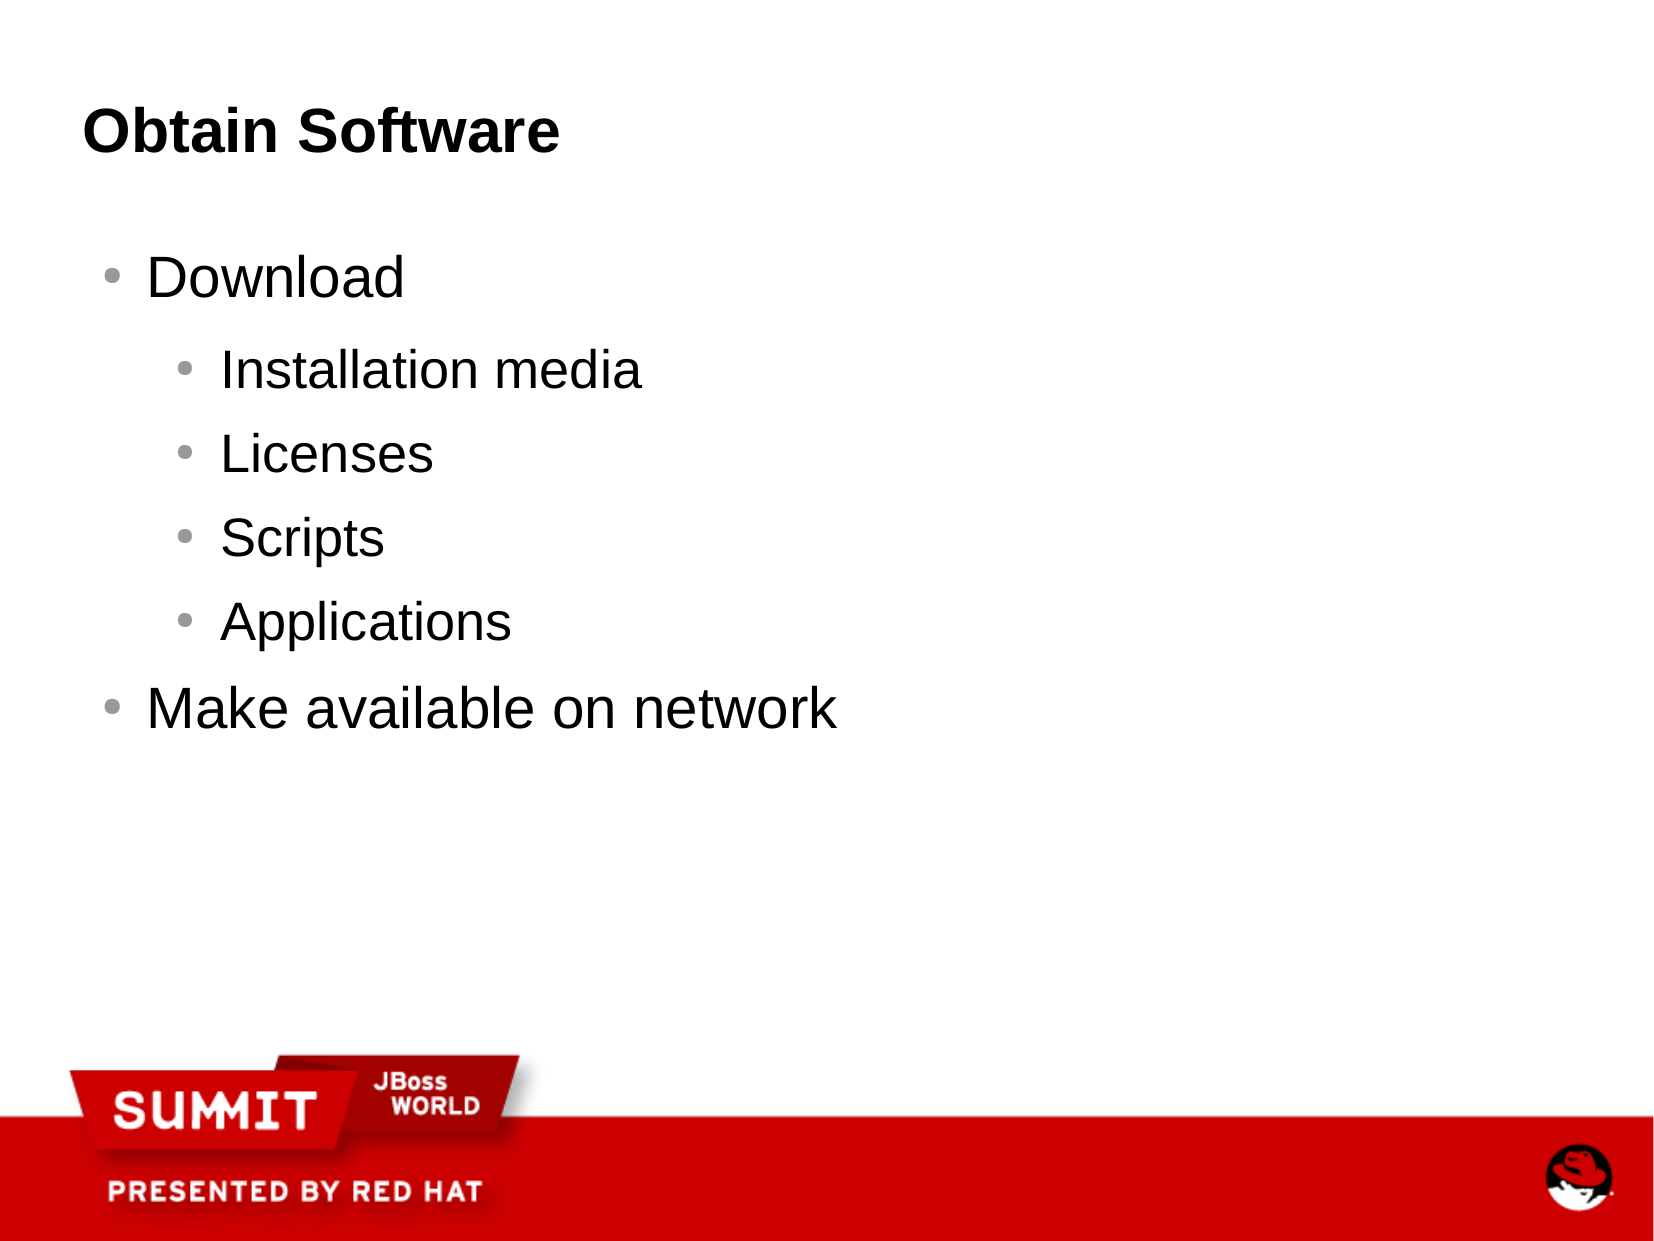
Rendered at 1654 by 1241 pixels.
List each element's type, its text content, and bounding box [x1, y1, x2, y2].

picture [0, 1043, 1654, 1241]
title Obtain Software [82, 37, 1571, 226]
list Download Installation media Licenses Scripts Applications Make available on network [86, 244, 1576, 1039]
